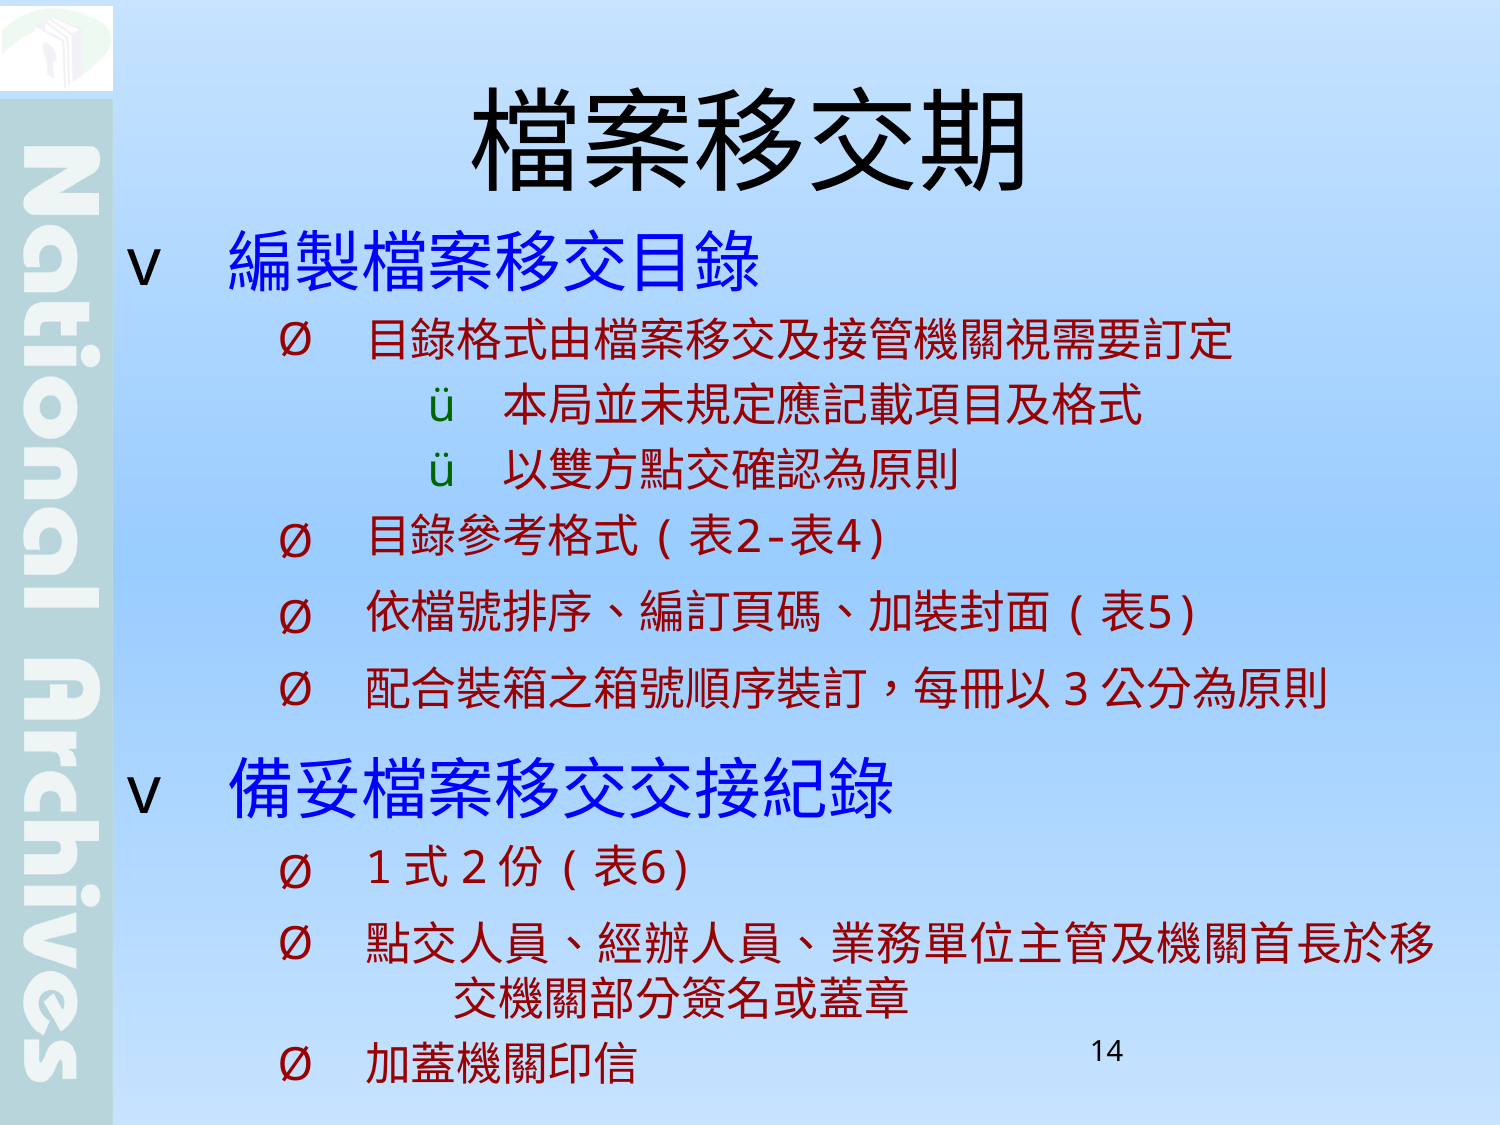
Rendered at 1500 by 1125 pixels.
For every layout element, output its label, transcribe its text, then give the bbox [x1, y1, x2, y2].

text_box 檔案移交期 [113, 62, 1388, 200]
text_box [1074, 1025, 1388, 1101]
text_box 編製檔案移交目錄 目錄格式由檔案移交及接管機關視需要訂定 本局並未規定應記載項目及格式 以雙方點交確認為原則 目錄參考格式(表2-表4) 依檔號排序、編訂頁碼、加裝封面(表5) 配合裝箱之箱號順序裝訂，每冊以3公分為原則 備妥檔案移交交接紀錄 1式2份(表6) 點交人員、經辦人員、業務單位主管及機關首長於移交機關部分簽名或蓋章 加蓋機關印信 [113, 212, 1450, 1025]
